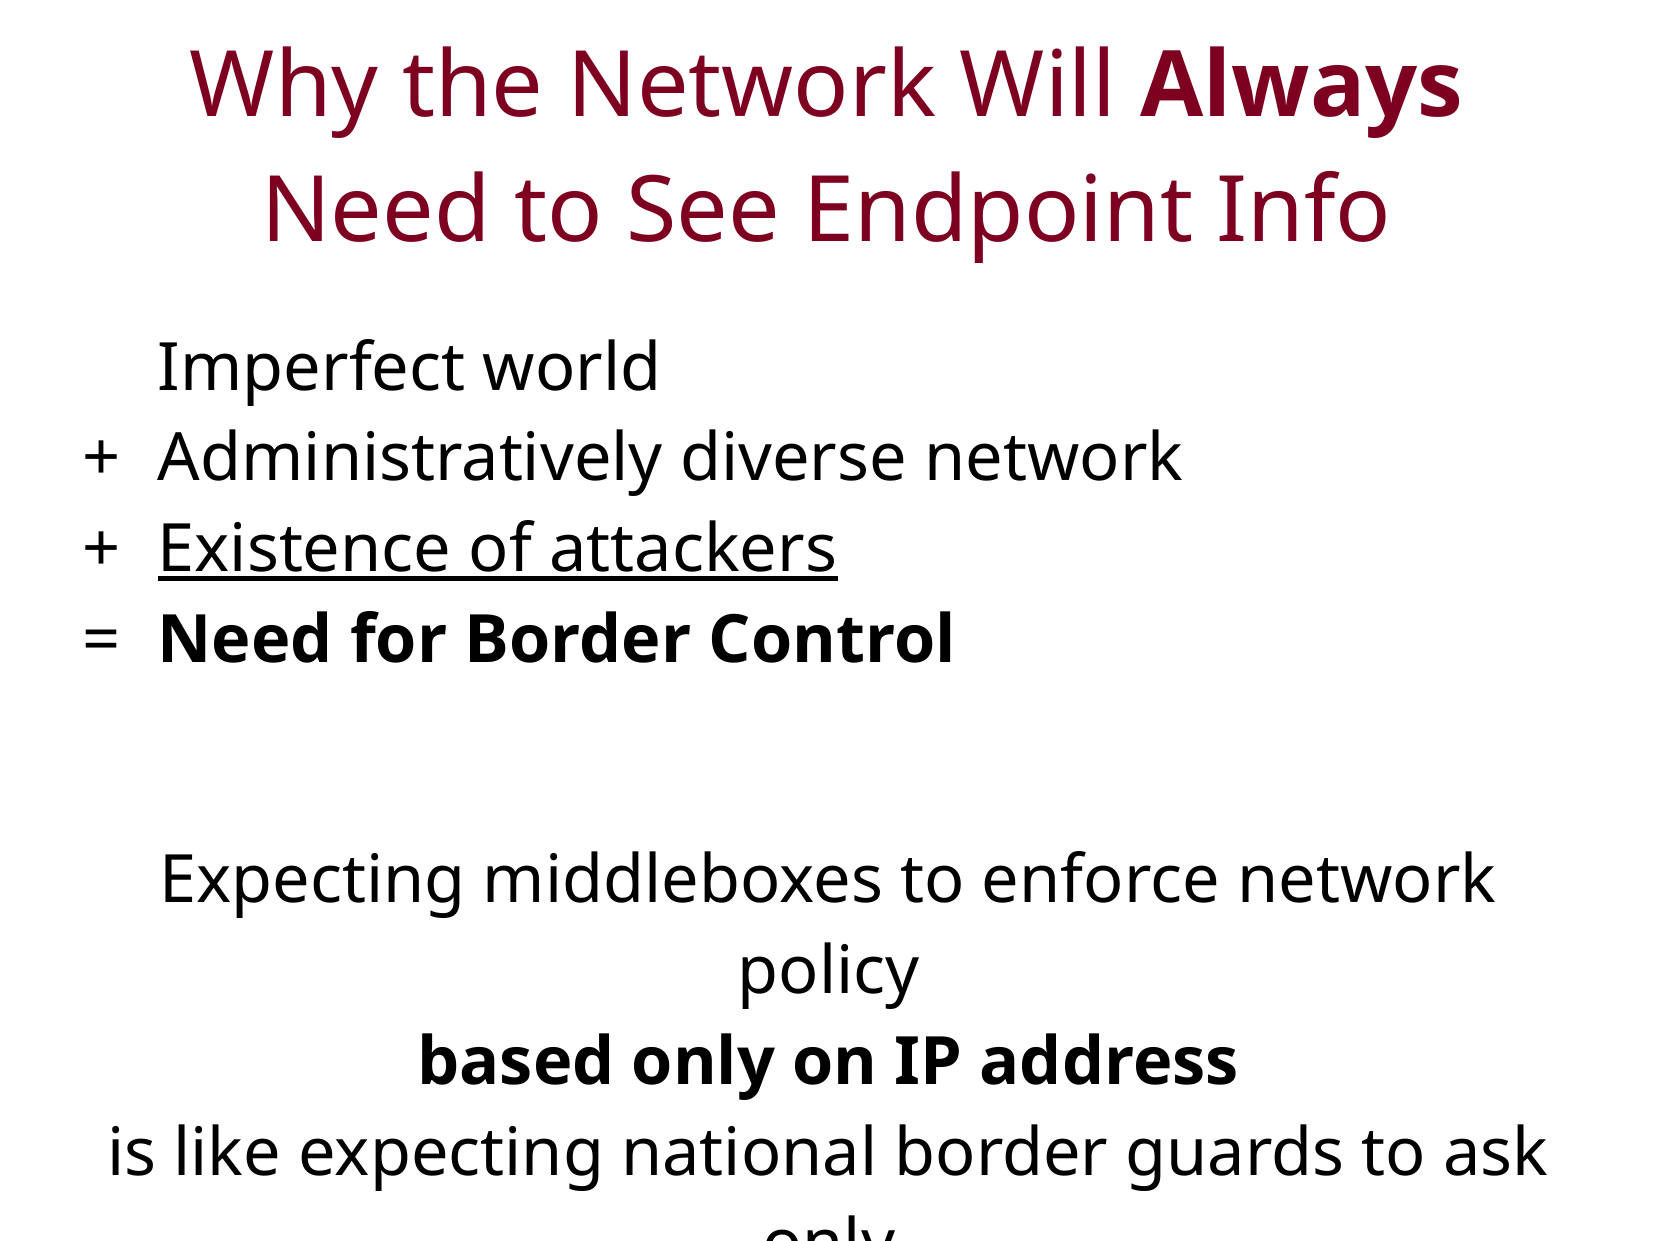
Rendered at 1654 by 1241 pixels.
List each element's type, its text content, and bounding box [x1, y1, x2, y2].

list Imperfect world + Administratively diverse network + Existence of attackers = Need for Border Control Expecting middleboxes to enforce network policy based only on IP address is like expecting national border guards to ask only what cities you're traveling to/from [82, 318, 1576, 1168]
title Why the Network Will Always Need to See Endpoint Info [82, 5, 1571, 282]
